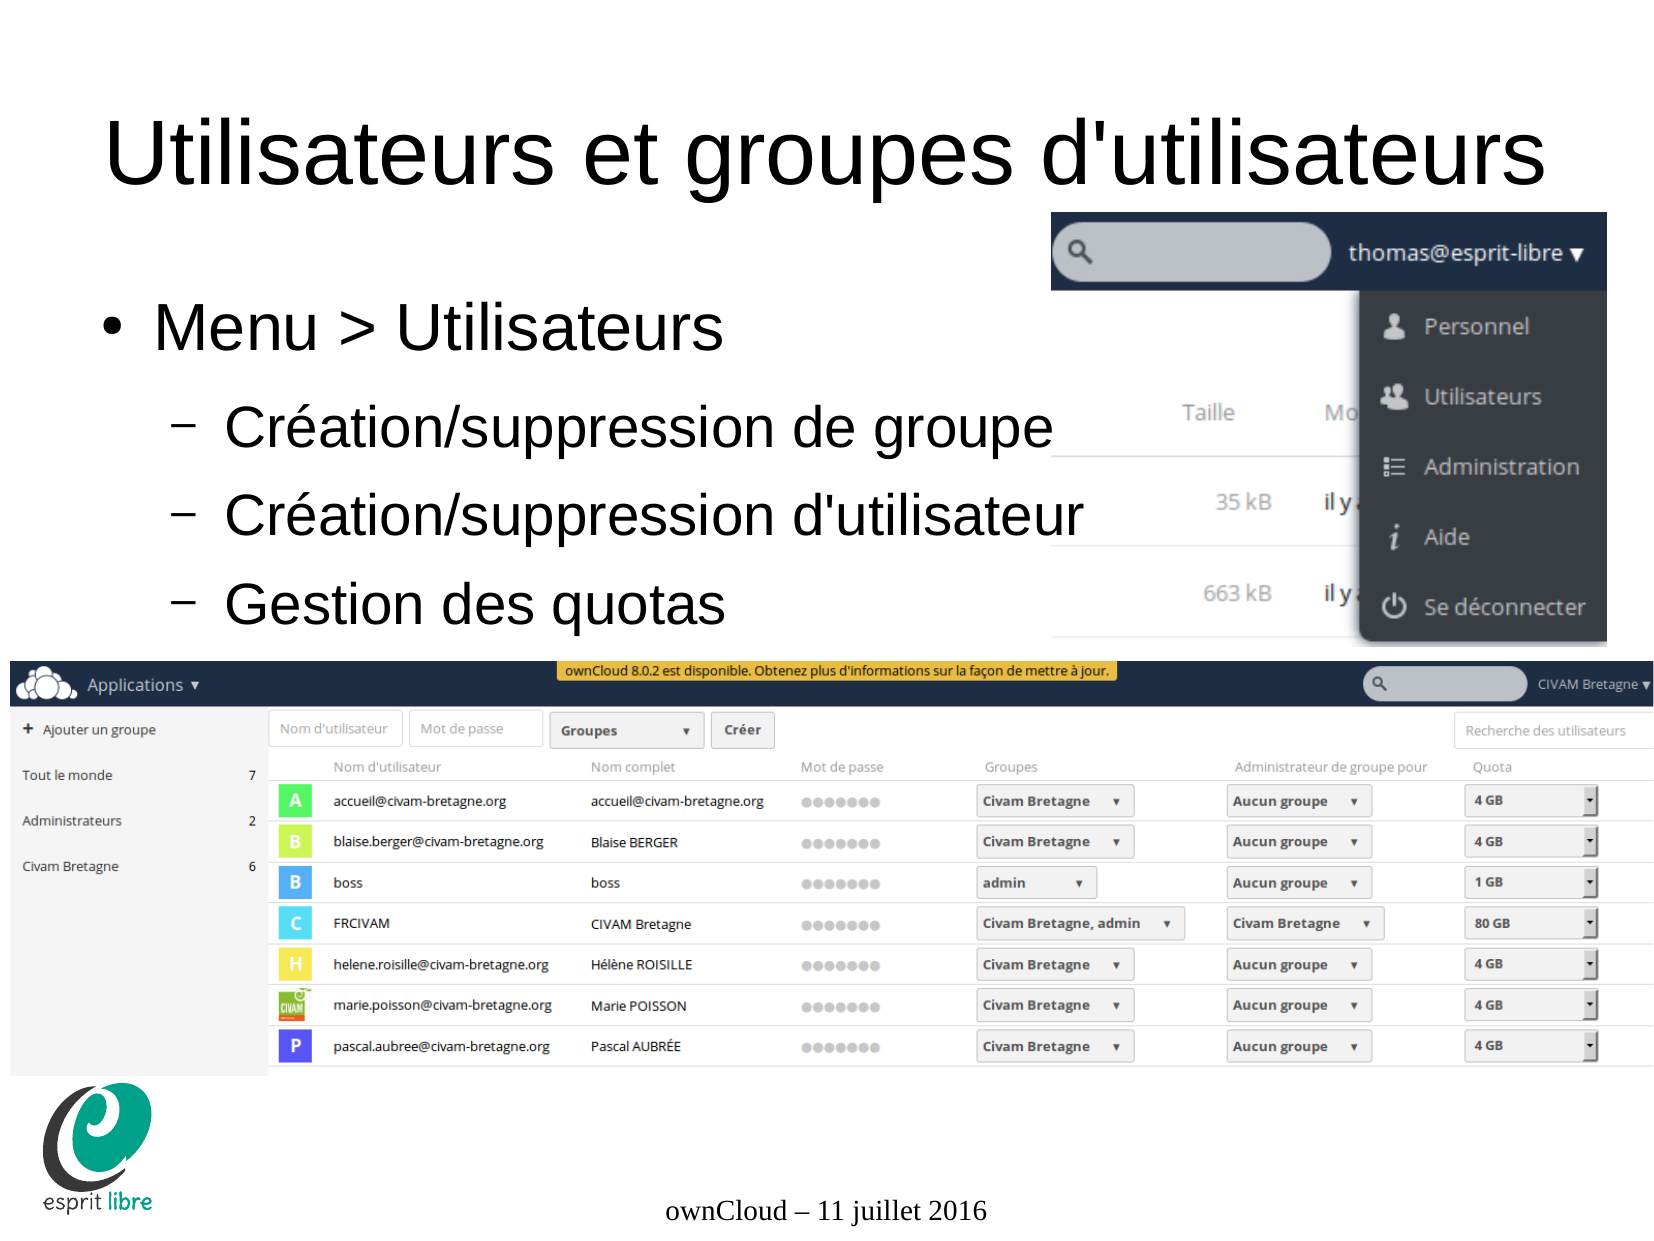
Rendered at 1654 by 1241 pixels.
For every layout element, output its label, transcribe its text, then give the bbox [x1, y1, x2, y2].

picture [1051, 212, 1607, 647]
picture [10, 661, 1654, 1076]
list Menu > Utilisateurs Création/suppression de groupe Création/suppression d'utilisateur Gestion des quotas [82, 290, 1571, 661]
title Utilisateurs et groupes d'utilisateurs [82, 49, 1571, 257]
